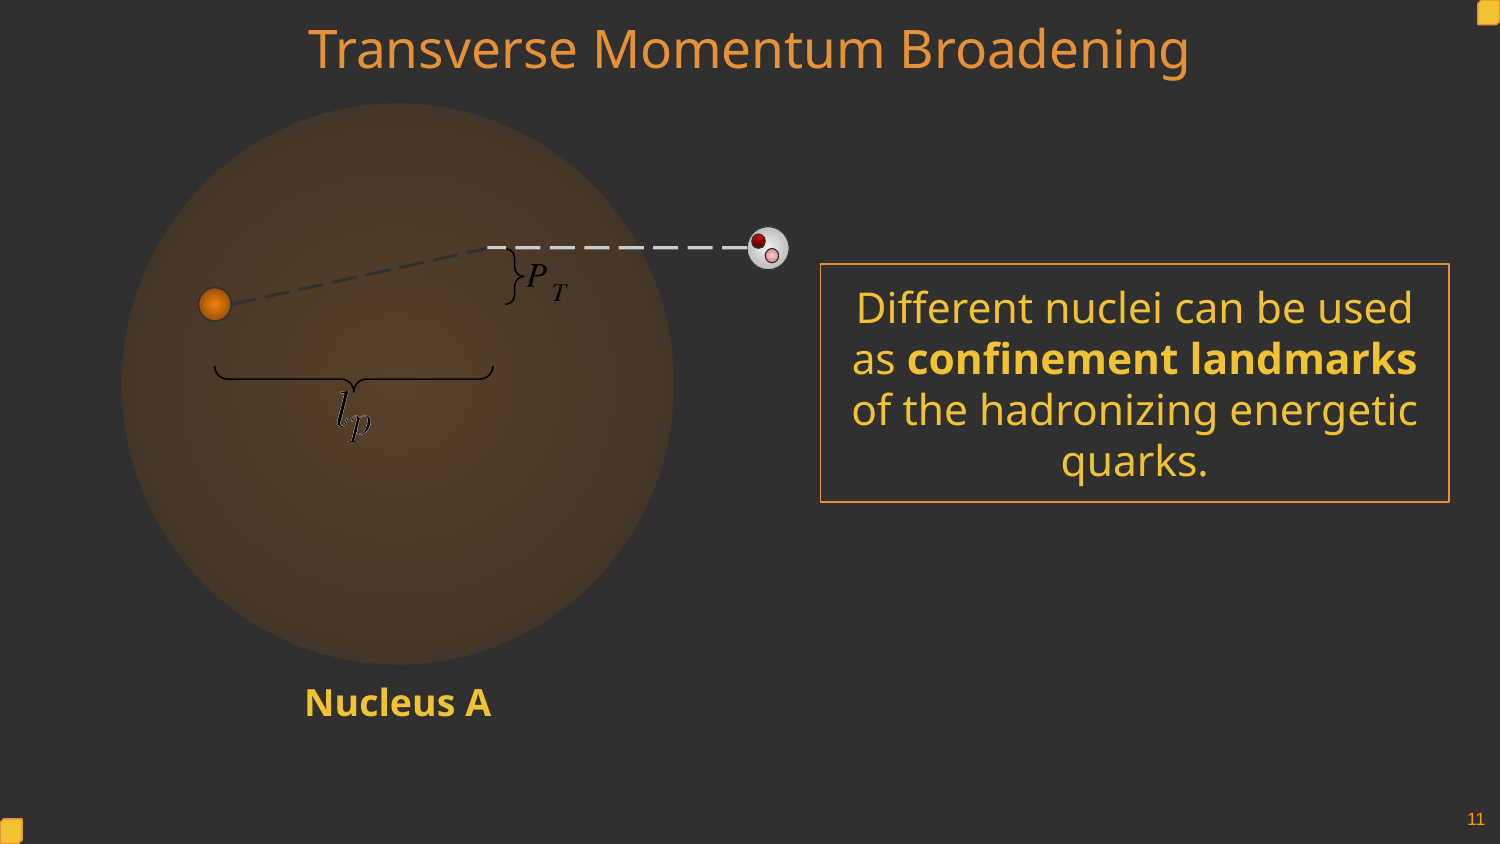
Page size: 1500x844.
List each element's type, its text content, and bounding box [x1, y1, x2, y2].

text_box [747, 226, 790, 270]
text_box [122, 103, 674, 664]
picture [337, 391, 371, 442]
title Transverse Momentum Broadening [51, 0, 1449, 94]
slide_number <number> [1437, 792, 1500, 844]
text_box Different nuclei can be used as confinement landmarks of the hadronizing energetic quarks. [820, 263, 1449, 503]
text_box Nucleus A [268, 664, 527, 740]
picture [526, 264, 568, 301]
